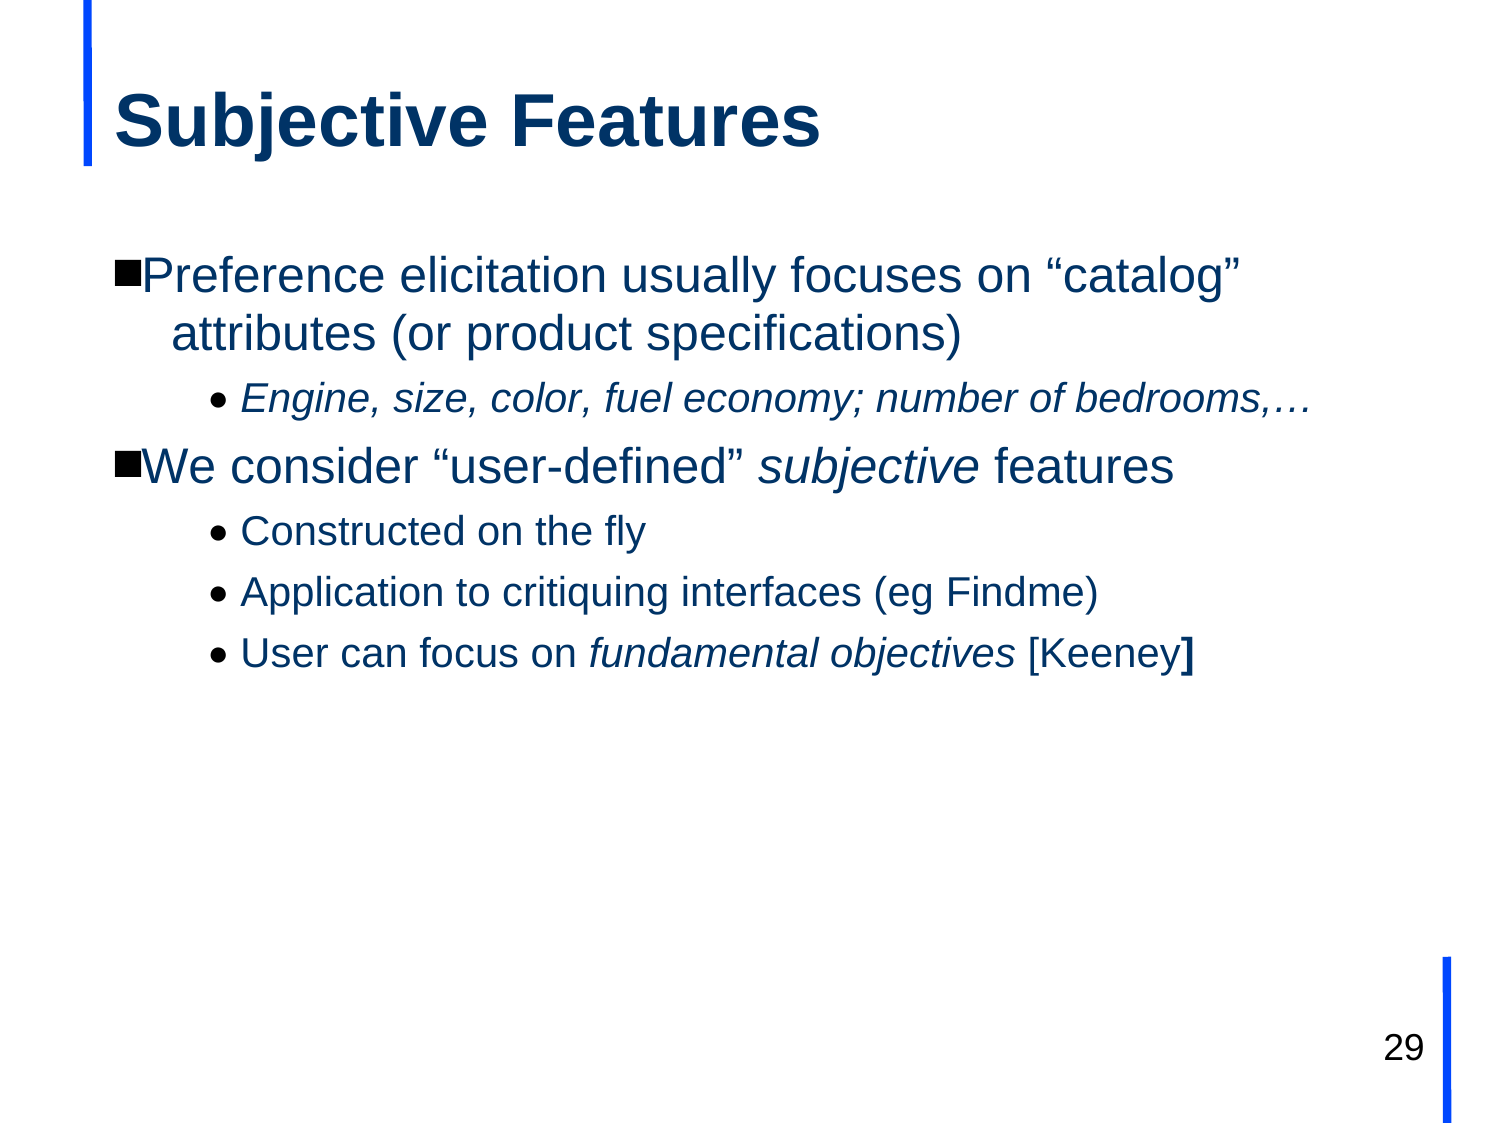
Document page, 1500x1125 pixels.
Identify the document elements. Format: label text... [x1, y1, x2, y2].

list Preference elicitation usually focuses on “catalog” attributes (or product specifications) Engine, size, color, fuel economy; number of bedrooms,… We consider “user-defined” subjective features Constructed on the fly Application to critiquing interfaces (eg Findme) User can focus on fundamental objectives [Keeney] [99, 237, 1438, 1022]
title Subjective Features [99, 24, 1438, 213]
